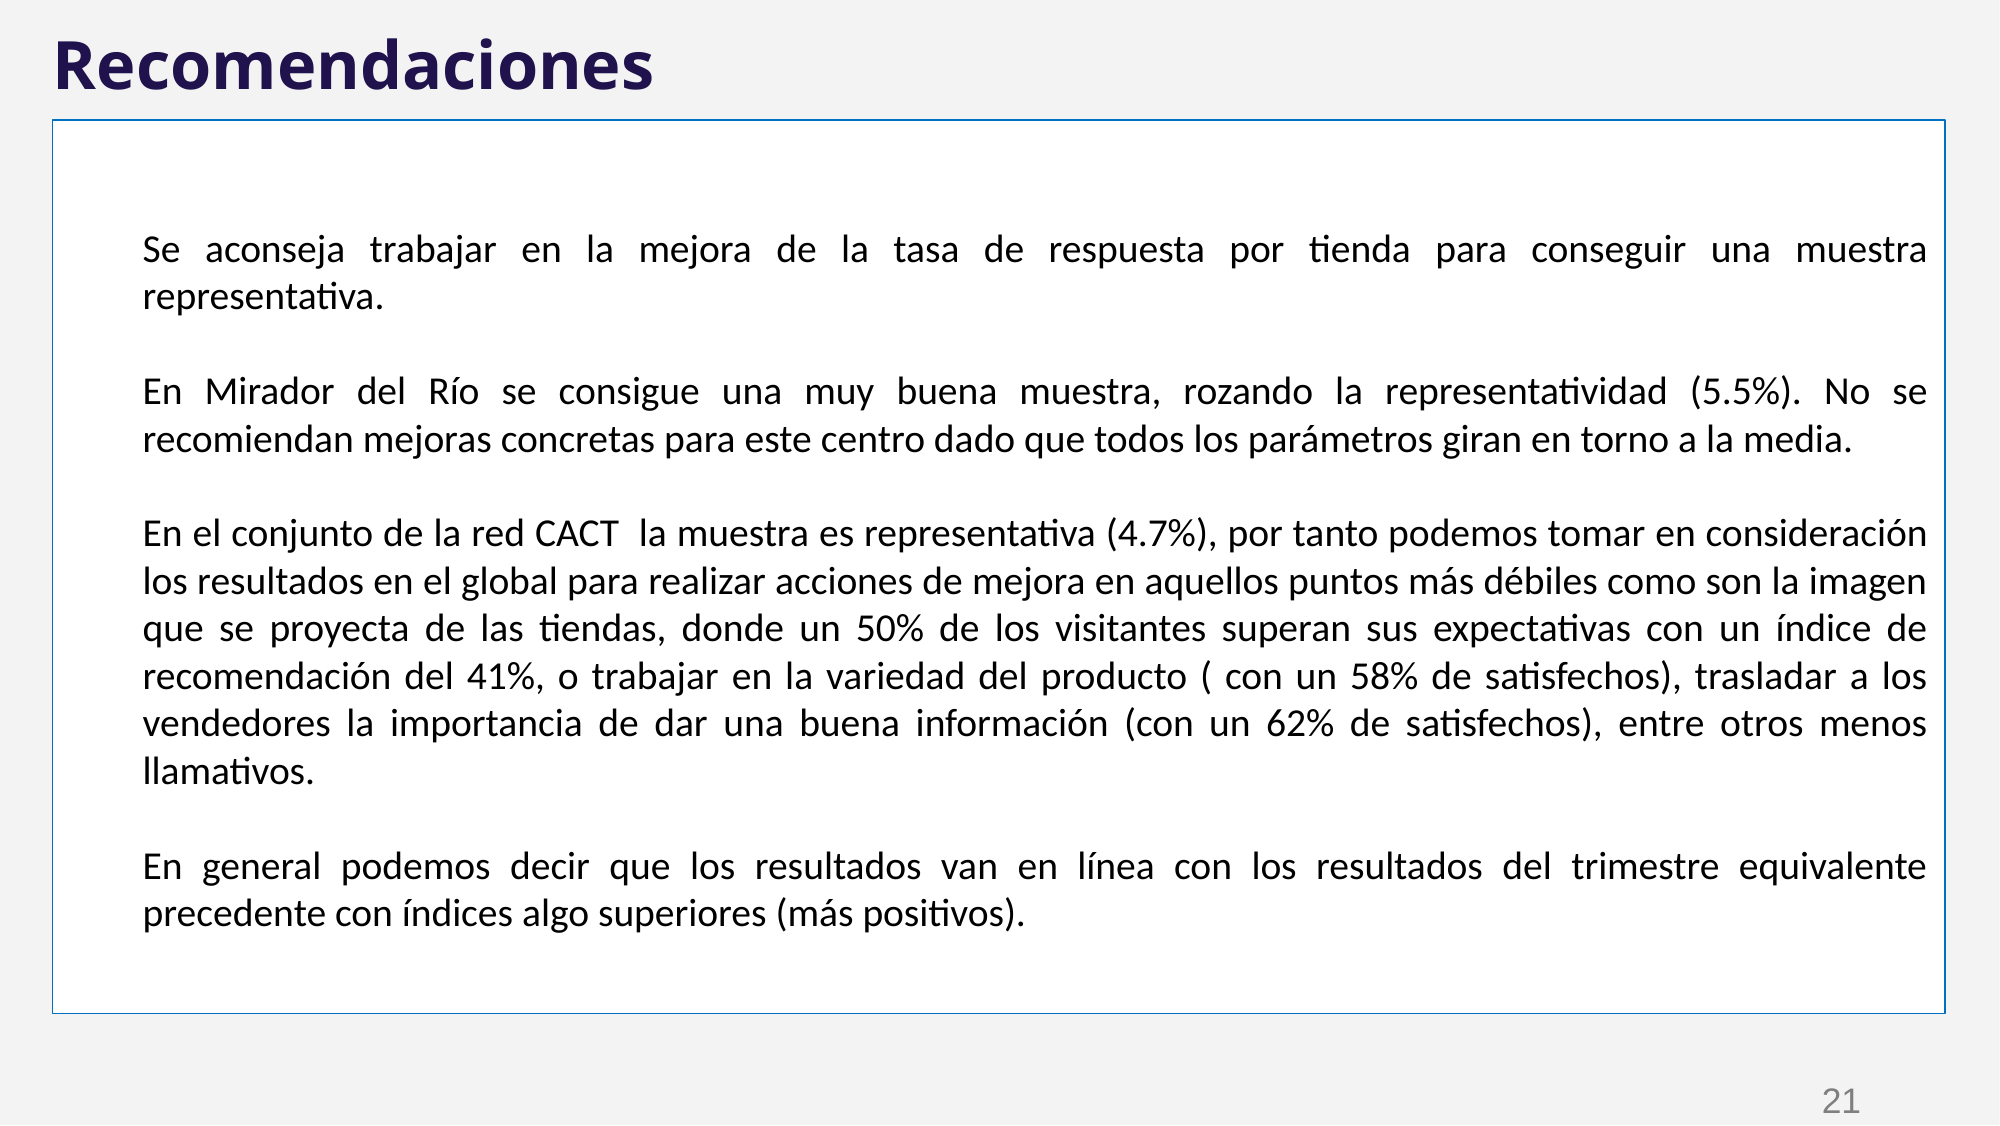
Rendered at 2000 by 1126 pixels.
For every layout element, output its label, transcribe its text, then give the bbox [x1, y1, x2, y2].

slide_number <number> [1412, 1069, 1880, 1126]
text_box Recomendaciones [52, 0, 1945, 120]
text_box Se aconseja trabajar en la mejora de la tasa de respuesta por tienda para conseguir una muestra representativa. En Mirador del Río se consigue una muy buena muestra, rozando la representatividad (5.5%). No se recomiendan mejoras concretas para este centro dado que todos los parámetros giran en torno a la media. En el conjunto de la red CACT la muestra es representativa (4.7%), por tanto podemos tomar en consideración los resultados en el global para realizar acciones de mejora en aquellos puntos más débiles como son la imagen que se proyecta de las tiendas, donde un 50% de los visitantes superan sus expectativas con un índice de recomendación del 41%, o trabajar en la variedad del producto ( con un 58% de satisfechos), trasladar a los vendedores la importancia de dar una buena información (con un 62% de satisfechos), entre otros menos llamativos. En general podemos decir que los resultados van en línea con los resultados del trimestre equivalente precedente con índices algo superiores (más positivos). [52, 120, 1945, 1014]
